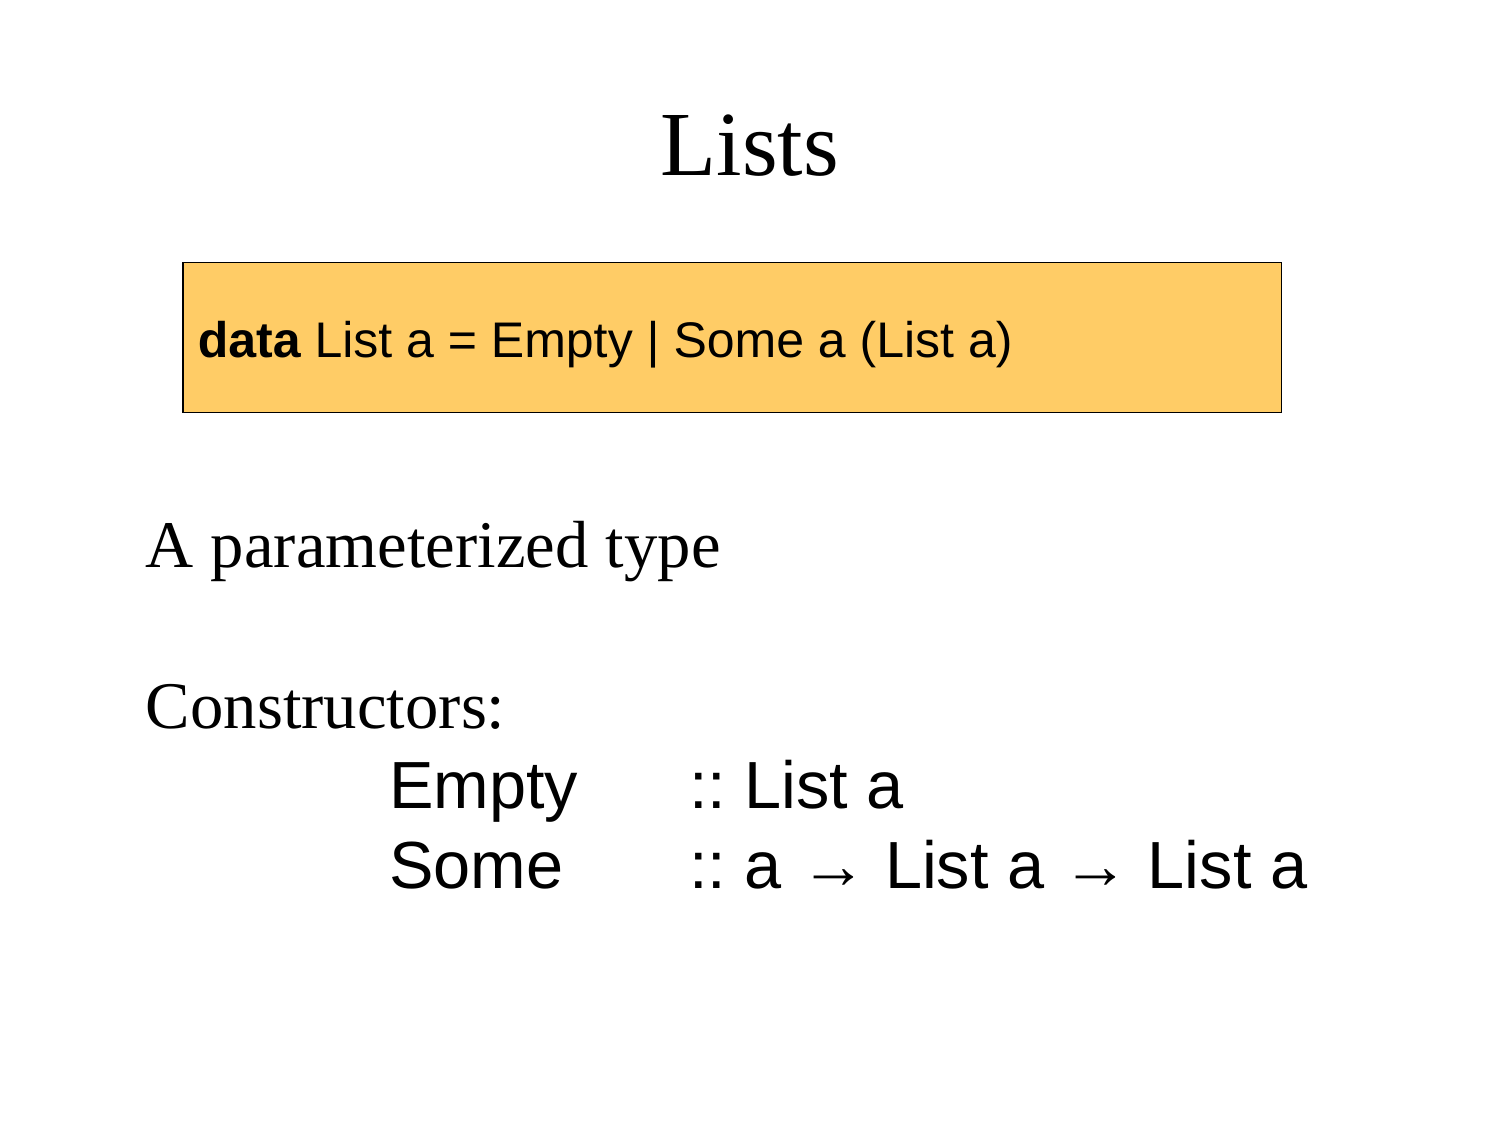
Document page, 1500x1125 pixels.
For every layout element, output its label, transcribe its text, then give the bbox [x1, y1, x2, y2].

title Lists [75, 45, 1426, 233]
text_box data List a = Empty | Some a (List a) [183, 262, 1282, 299]
list A parameterized type Constructors: Empty :: List a Some :: a → List a → List a [75, 299, 1426, 1005]
